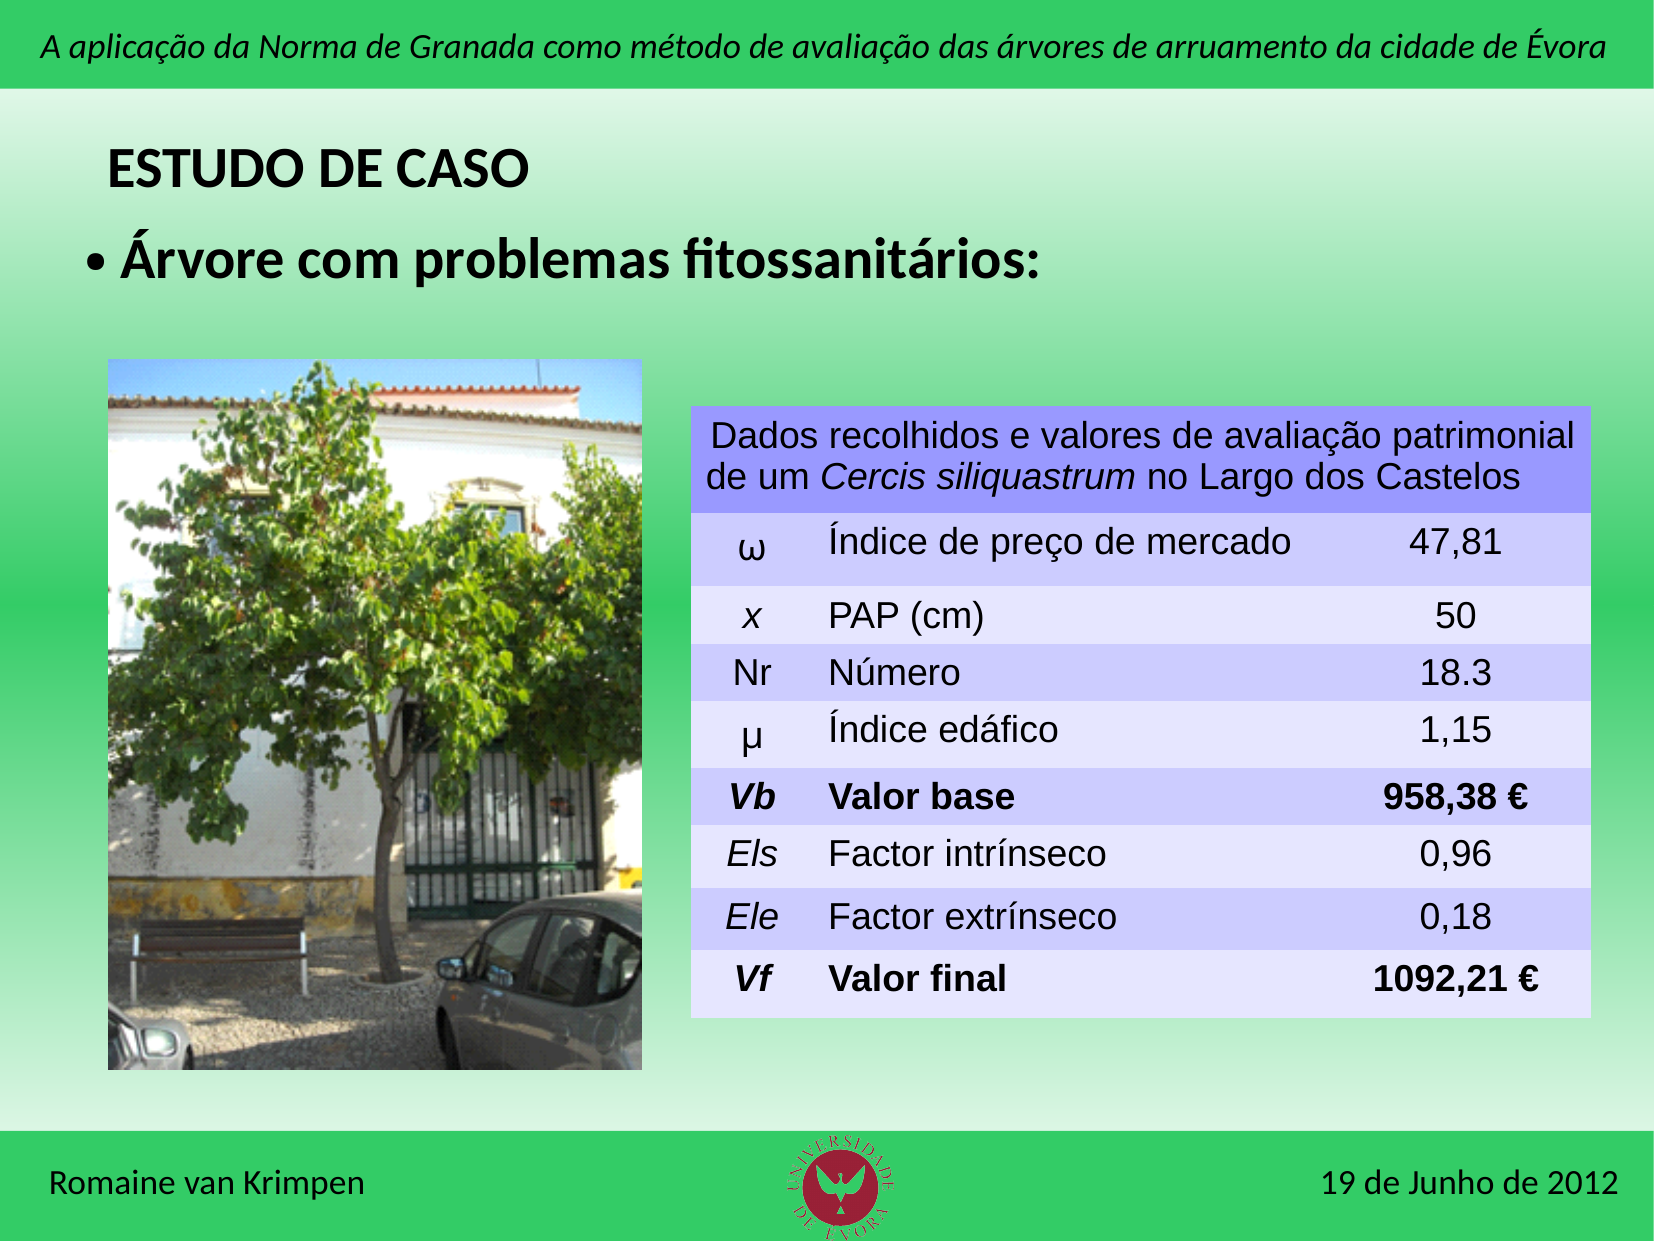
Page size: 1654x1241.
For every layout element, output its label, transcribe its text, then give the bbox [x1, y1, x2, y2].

table_cell 0,18 [1316, 888, 1591, 950]
table_cell Valor base [809, 768, 1316, 825]
table_cell μ [691, 701, 809, 768]
table_cell 18.3 [1316, 644, 1591, 701]
table_cell ω [691, 513, 809, 586]
table_cell Els [691, 825, 809, 888]
picture [787, 1135, 894, 1241]
table_header Dados recolhidos e valores de avaliação patrimonial de um Cercis siliquastrum no Largo dos Castelos [691, 406, 1591, 513]
table_cell 1,15 [1316, 701, 1591, 768]
table_cell Factor extrínseco [809, 888, 1316, 950]
table_cell Vf [691, 950, 809, 1018]
table_cell Ele [691, 888, 809, 950]
text_box ESTUDO DE CASO [78, 132, 1587, 214]
table_cell 47,81 [1316, 513, 1591, 586]
table_cell 958,38 € [1316, 768, 1591, 825]
table_cell Índice de preço de mercado [809, 513, 1316, 586]
table_cell Valor final [809, 950, 1316, 1018]
table_cell Factor intrínseco [809, 825, 1316, 888]
text_box Árvore com problemas fitossanitários: [78, 219, 1587, 309]
table_cell Índice edáfico [809, 701, 1316, 768]
picture [108, 359, 642, 1070]
table_cell 0,96 [1316, 825, 1591, 888]
table_cell Número [809, 644, 1316, 701]
table_cell x [691, 586, 809, 644]
table_cell 1092,21 € [1316, 950, 1591, 1018]
table_cell Vb [691, 768, 809, 825]
table_cell 50 [1316, 586, 1591, 644]
table_cell PAP (cm) [809, 586, 1316, 644]
table_cell Nr [691, 644, 809, 701]
